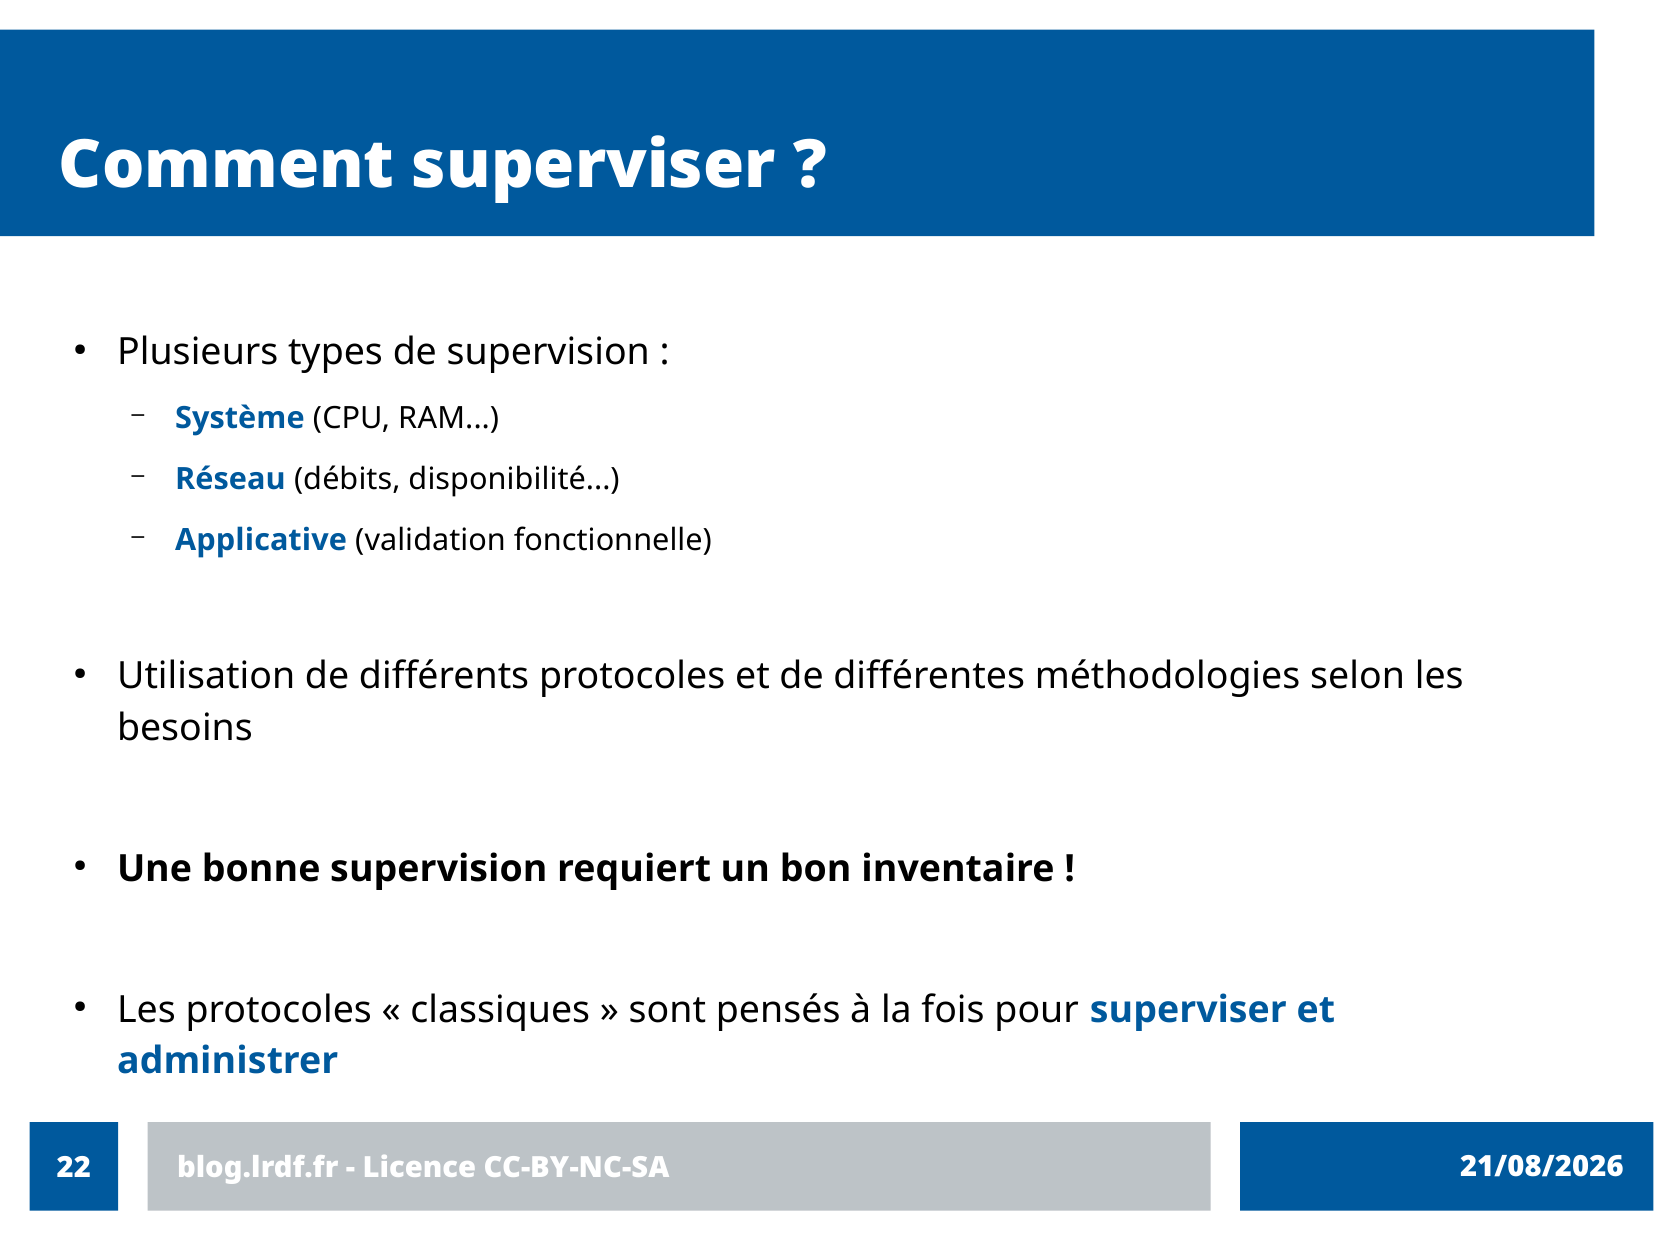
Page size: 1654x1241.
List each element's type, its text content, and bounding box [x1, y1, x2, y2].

title Comment superviser ? [59, 59, 1595, 207]
list Plusieurs types de supervision : Système (CPU, RAM...) Réseau (débits, disponibilité...) Applicative (validation fonctionnelle) Utilisation de différents protocoles et de différentes méthodologies selon les besoins Une bonne supervision requiert un bon inventaire ! Les protocoles « classiques » sont pensés à la fois pour superviser et administrer [59, 324, 1565, 1093]
